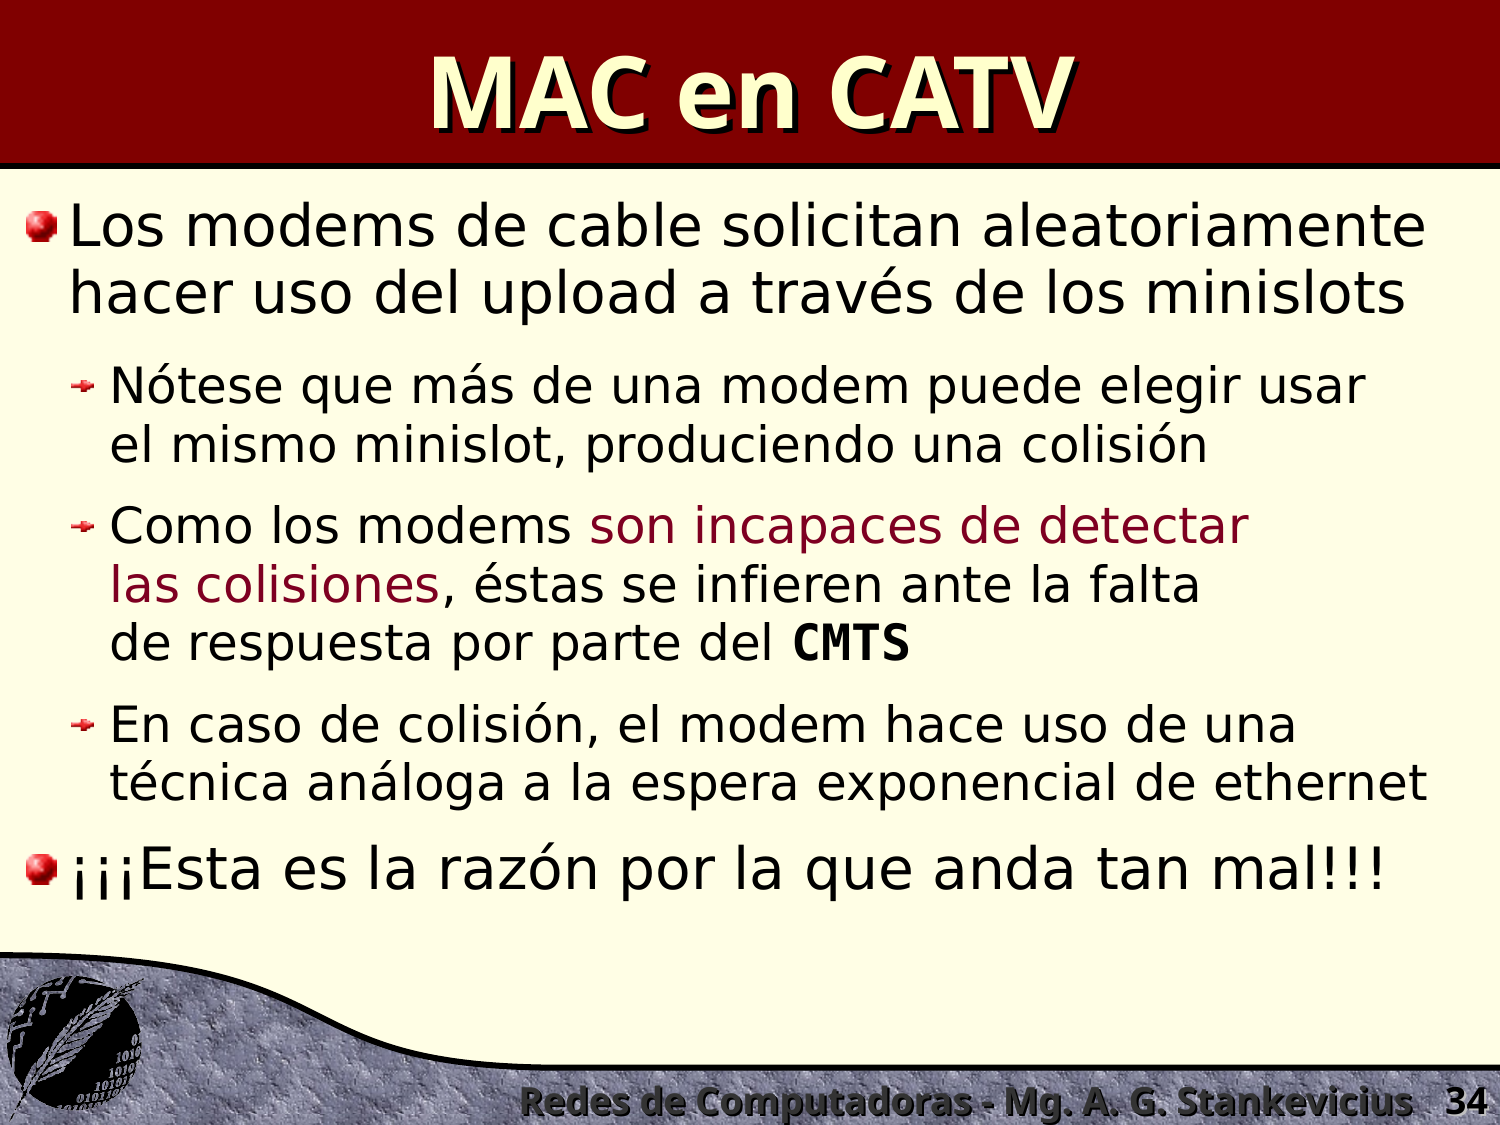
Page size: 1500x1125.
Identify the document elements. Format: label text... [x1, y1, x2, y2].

picture [0, 959, 1500, 1125]
picture [790, 1100, 795, 1110]
picture [1047, 1100, 1054, 1110]
title MAC en CATV [15, 5, 1485, 160]
list Los modems de cable solicitan aleatoriamente hacer uso del upload a través de los minislots Nótese que más de una modem puede elegir usar el mismo minislot, produciendo una colisión Como los modems son incapaces de detectar las colisiones, éstas se infieren ante la falta de respuesta por parte del CMTS En caso de colisión, el modem hace uso de una técnica análoga a la espera exponencial de ethernet ¡¡¡Esta es la razón por la que anda tan mal!!! [11, 192, 1486, 904]
